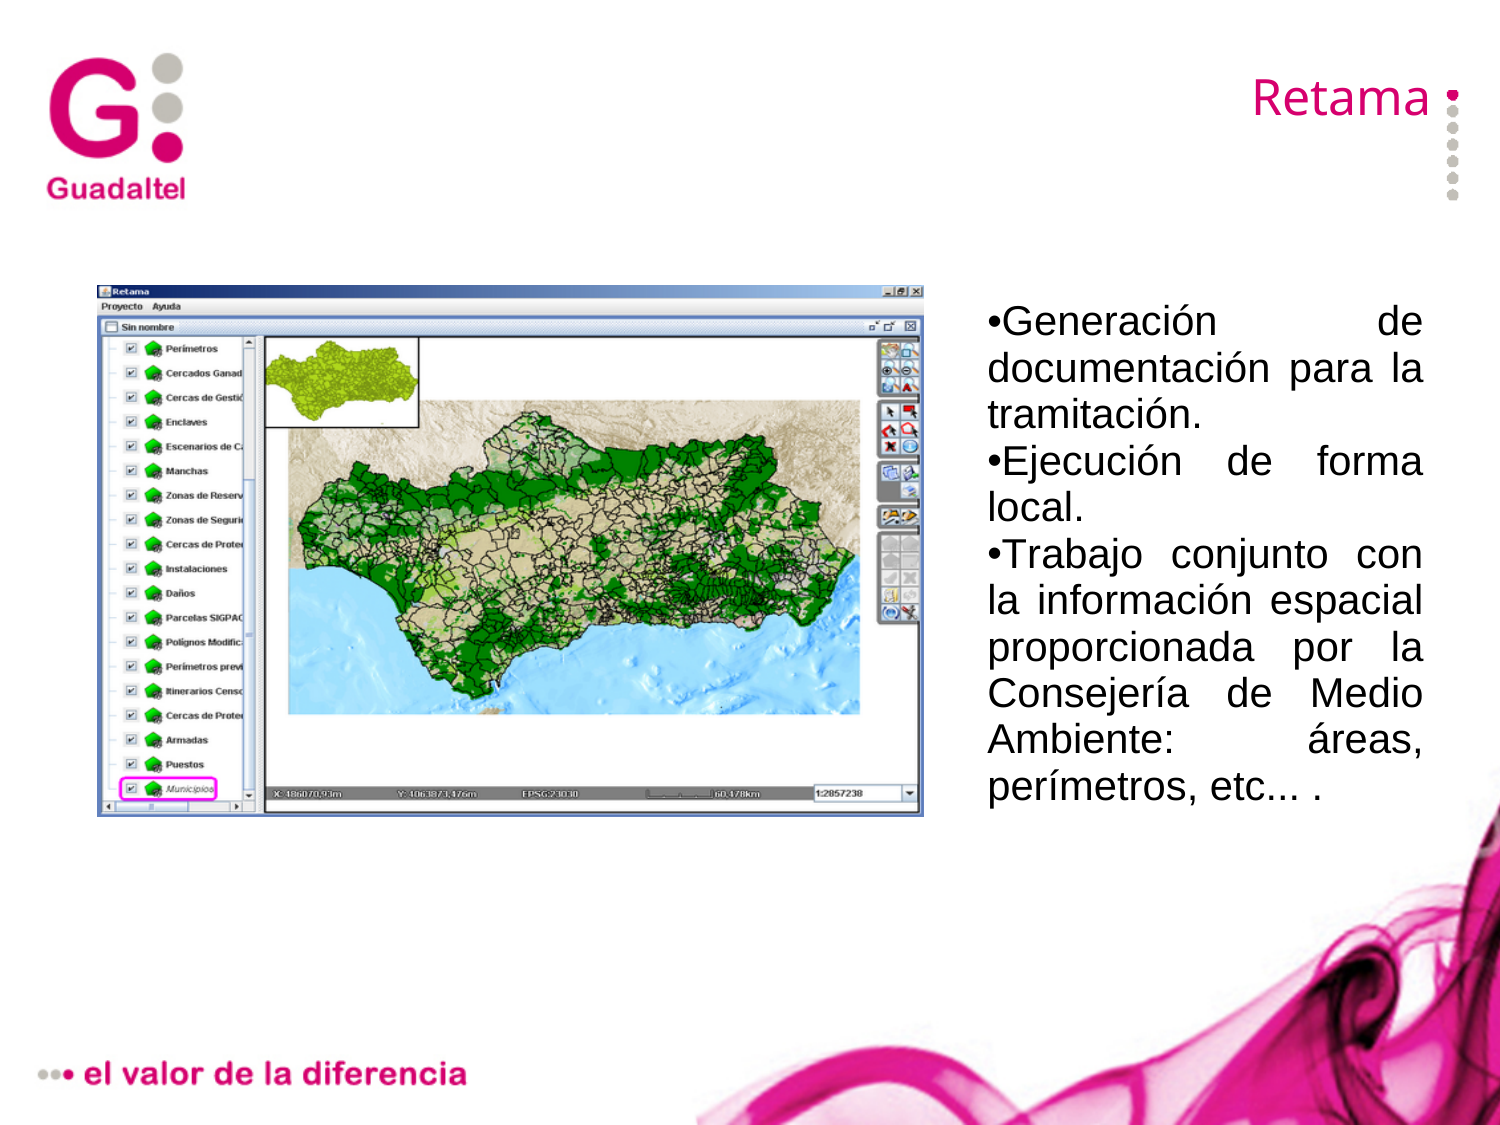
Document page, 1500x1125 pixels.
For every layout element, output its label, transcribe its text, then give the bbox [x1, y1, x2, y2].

text_box Retama [472, 54, 1447, 126]
picture [0, 0, 1500, 1125]
text_box Generación de documentación para la tramitación. Ejecución de forma local. Trabajo conjunto con la información espacial proporcionada por la Consejería de Medio Ambiente: áreas, perímetros, etc... . [972, 290, 1449, 817]
